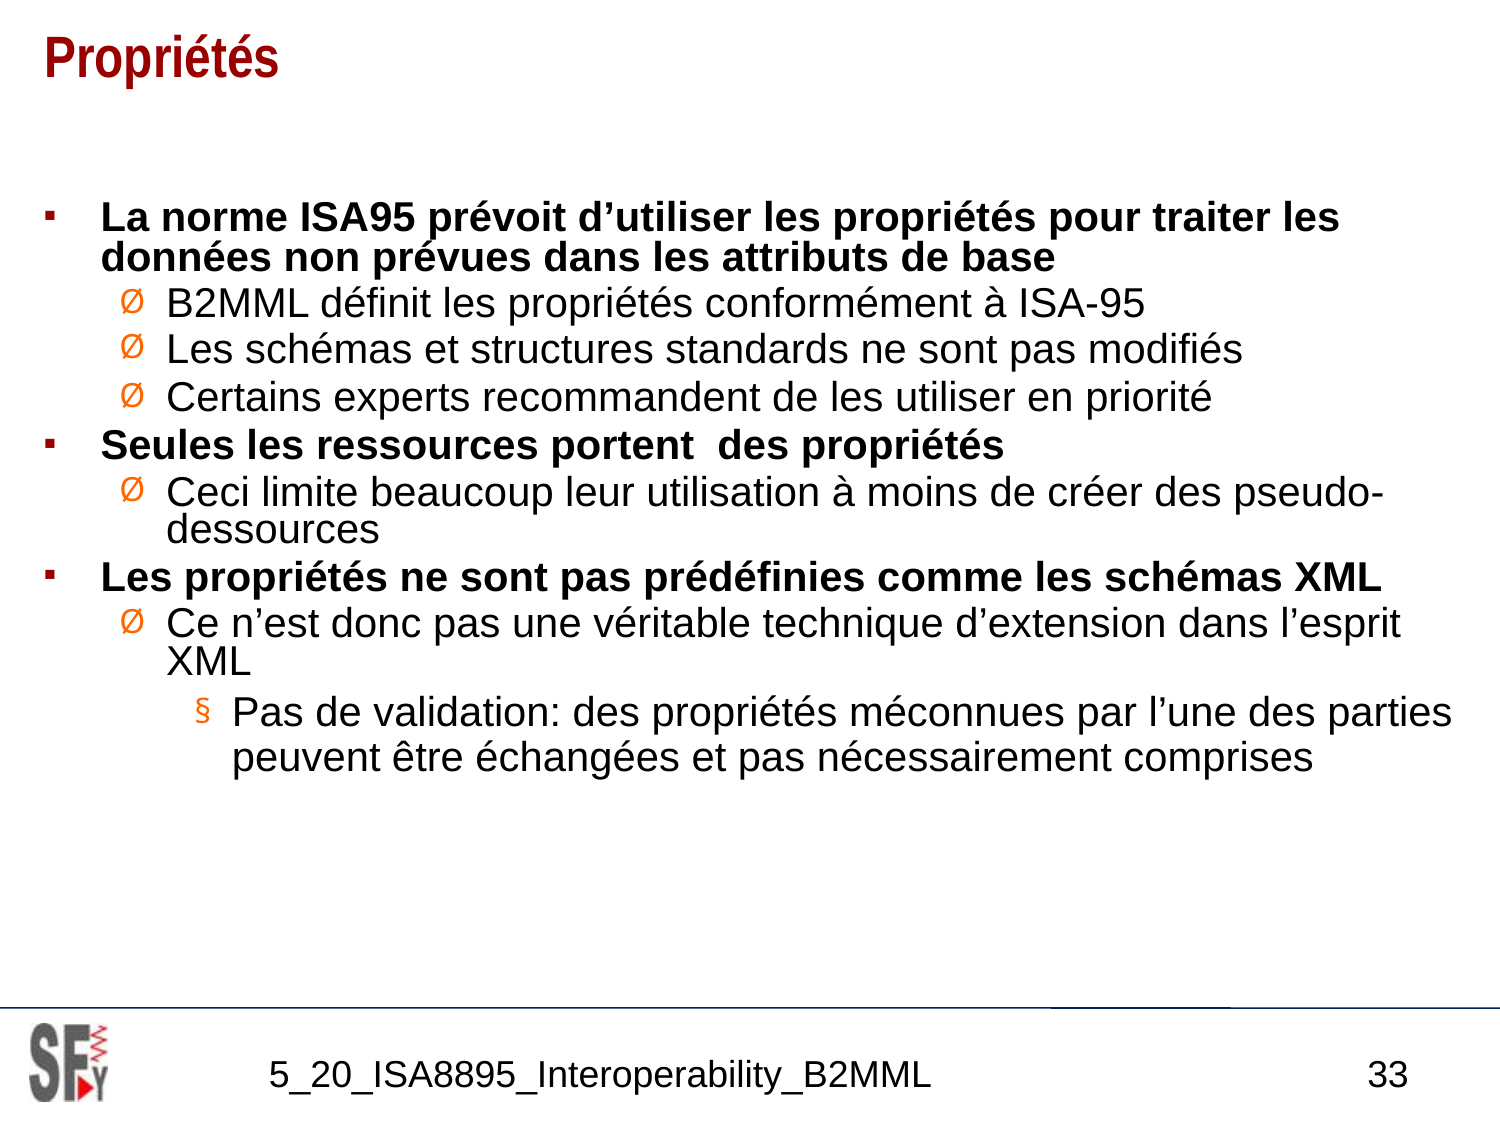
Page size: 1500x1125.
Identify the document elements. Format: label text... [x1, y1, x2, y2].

footer 5_20_ISA8895_Interoperability_B2MML [253, 1034, 1336, 1103]
picture [29, 1023, 108, 1102]
slide_number <numéro> [1352, 1034, 1490, 1103]
list La norme ISA95 prévoit d’utiliser les propriétés pour traiter les données non prévues dans les attributs de base B2MML définit les propriétés conformément à ISA-95 Les schémas et structures standards ne sont pas modifiés Certains experts recommandent de les utiliser en priorité Seules les ressources portent des propriétés Ceci limite beaucoup leur utilisation à moins de créer des pseudo-dessources Les propriétés ne sont pas prédéfinies comme les schémas XML Ce n’est donc pas une véritable technique d’extension dans l’esprit XML Pas de validation: des propriétés méconnues par l’une des parties peuvent être échangées et pas nécessairement comprises [29, 184, 1471, 988]
title Propriétés [29, 12, 1471, 138]
